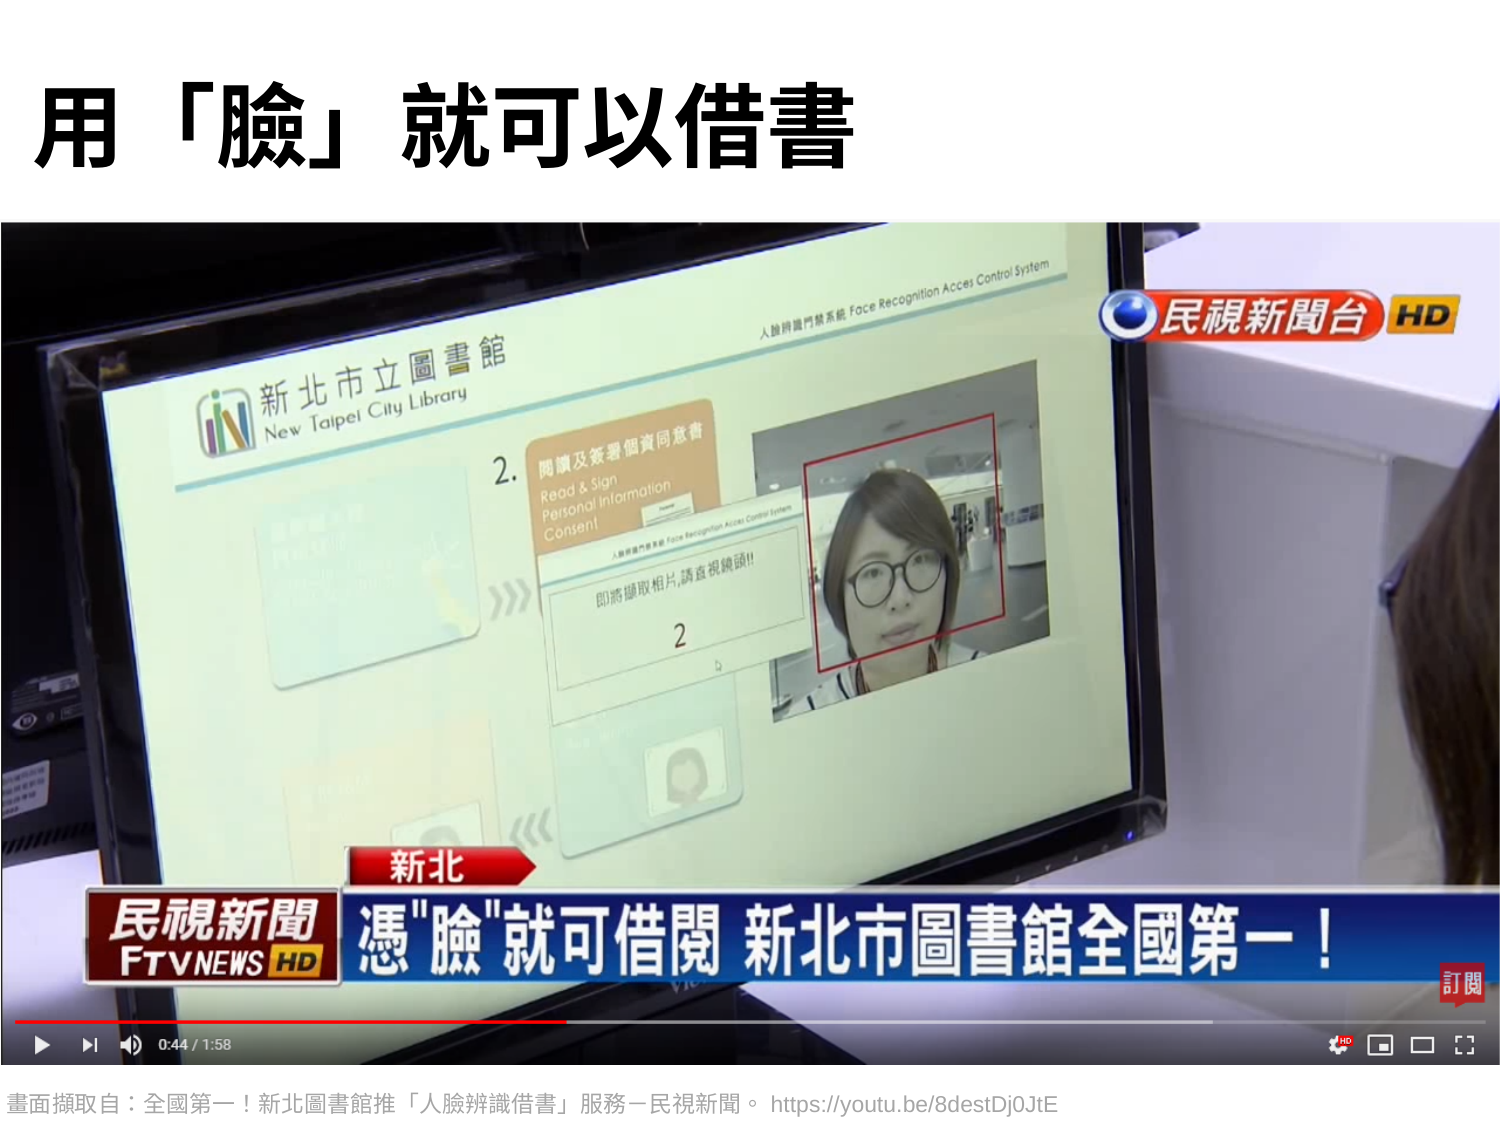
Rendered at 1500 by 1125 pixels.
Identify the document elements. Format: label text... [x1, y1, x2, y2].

title 用「臉」就可以借書 [17, 29, 1368, 218]
picture [0, 219, 1500, 1065]
text_box 畫面擷取自：全國第一！新北圖書館推「人臉辨識借書」服務－民視新聞。https://youtu.be/8destDj0JtE [0, 1082, 1500, 1125]
